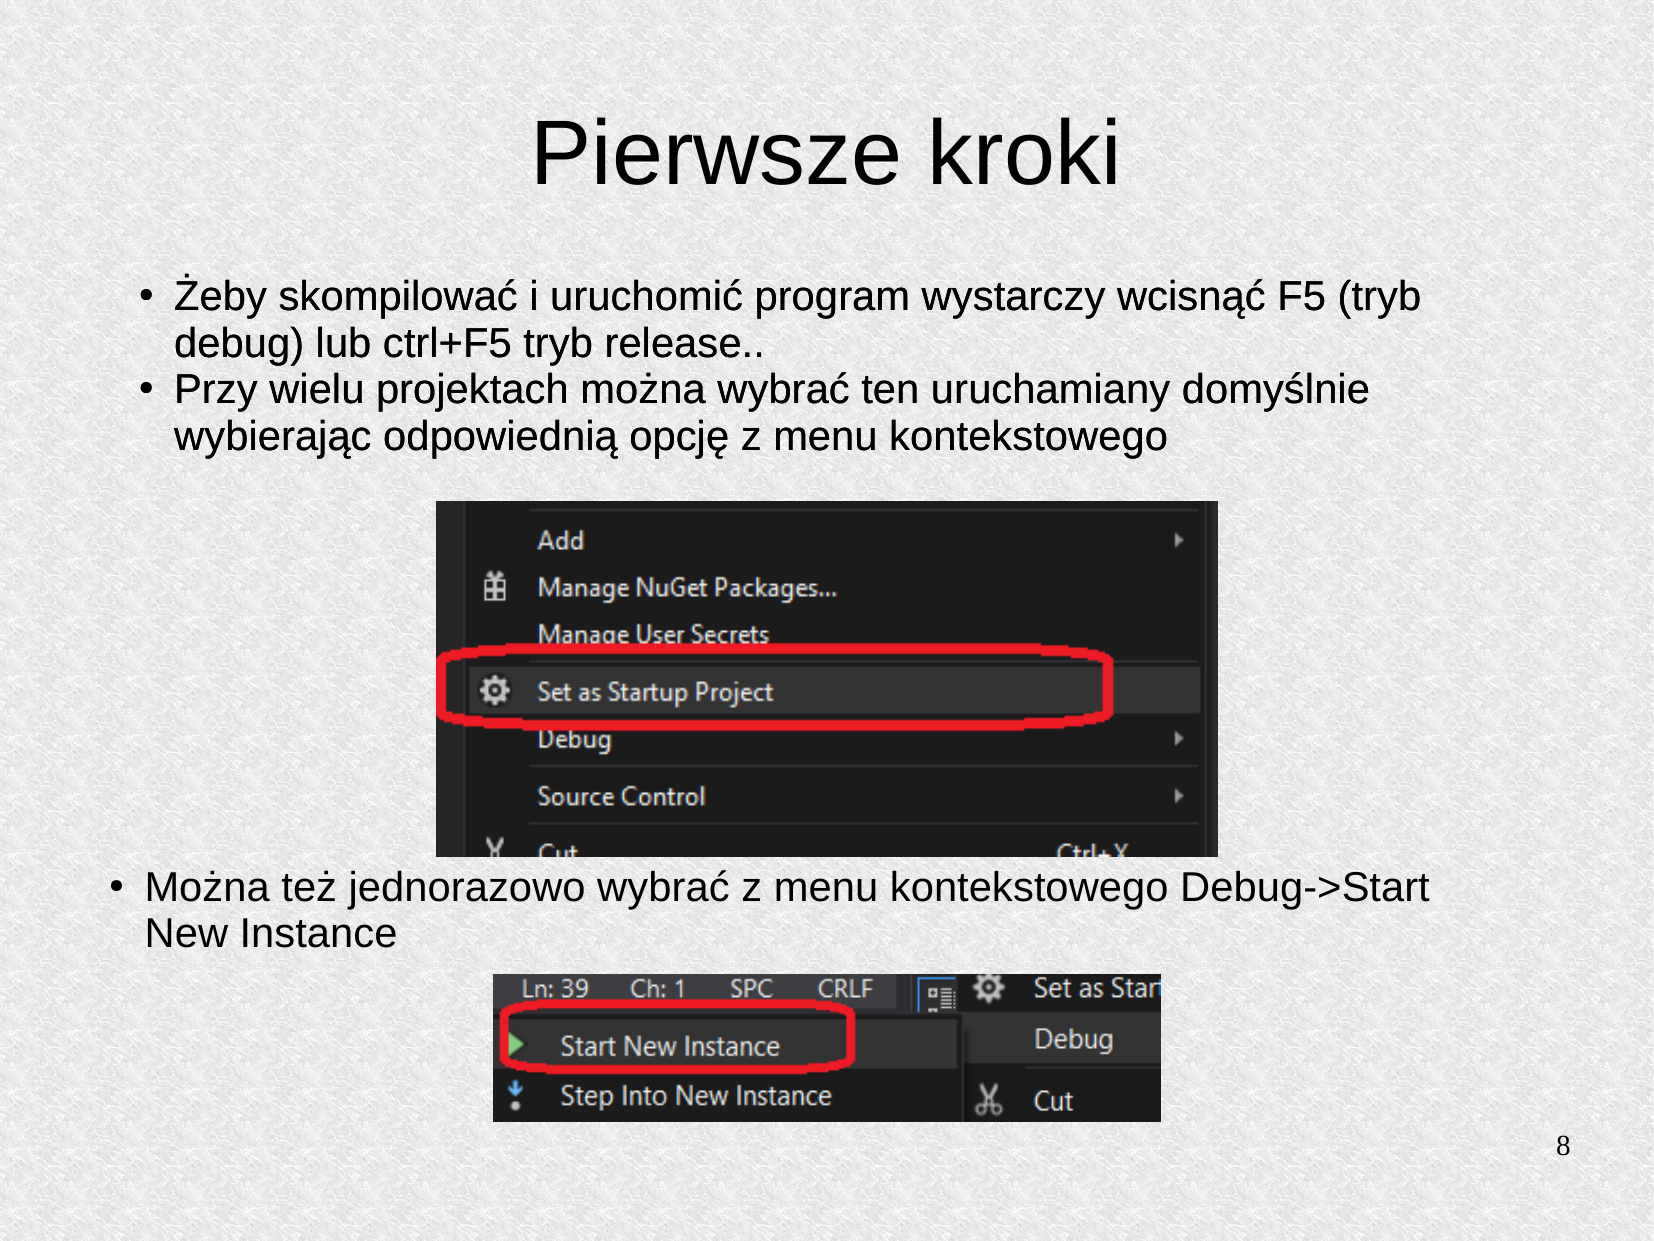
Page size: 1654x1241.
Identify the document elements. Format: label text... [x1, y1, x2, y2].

text_box Można też jednorazowo wybrać z menu kontekstowego Debug->Start New Instance [59, 856, 1506, 975]
picture [0, 0, 1654, 1241]
title Pierwsze kroki [82, 49, 1571, 257]
text_box Żeby skompilować i uruchomić program wystarczy wcisnąć F5 (tryb debug) lub ctrl+F5 tryb release.. Przy wielu projektach można wybrać ten uruchamiany domyślnie wybierając odpowiednią opcję z menu kontekstowego [88, 265, 1536, 513]
